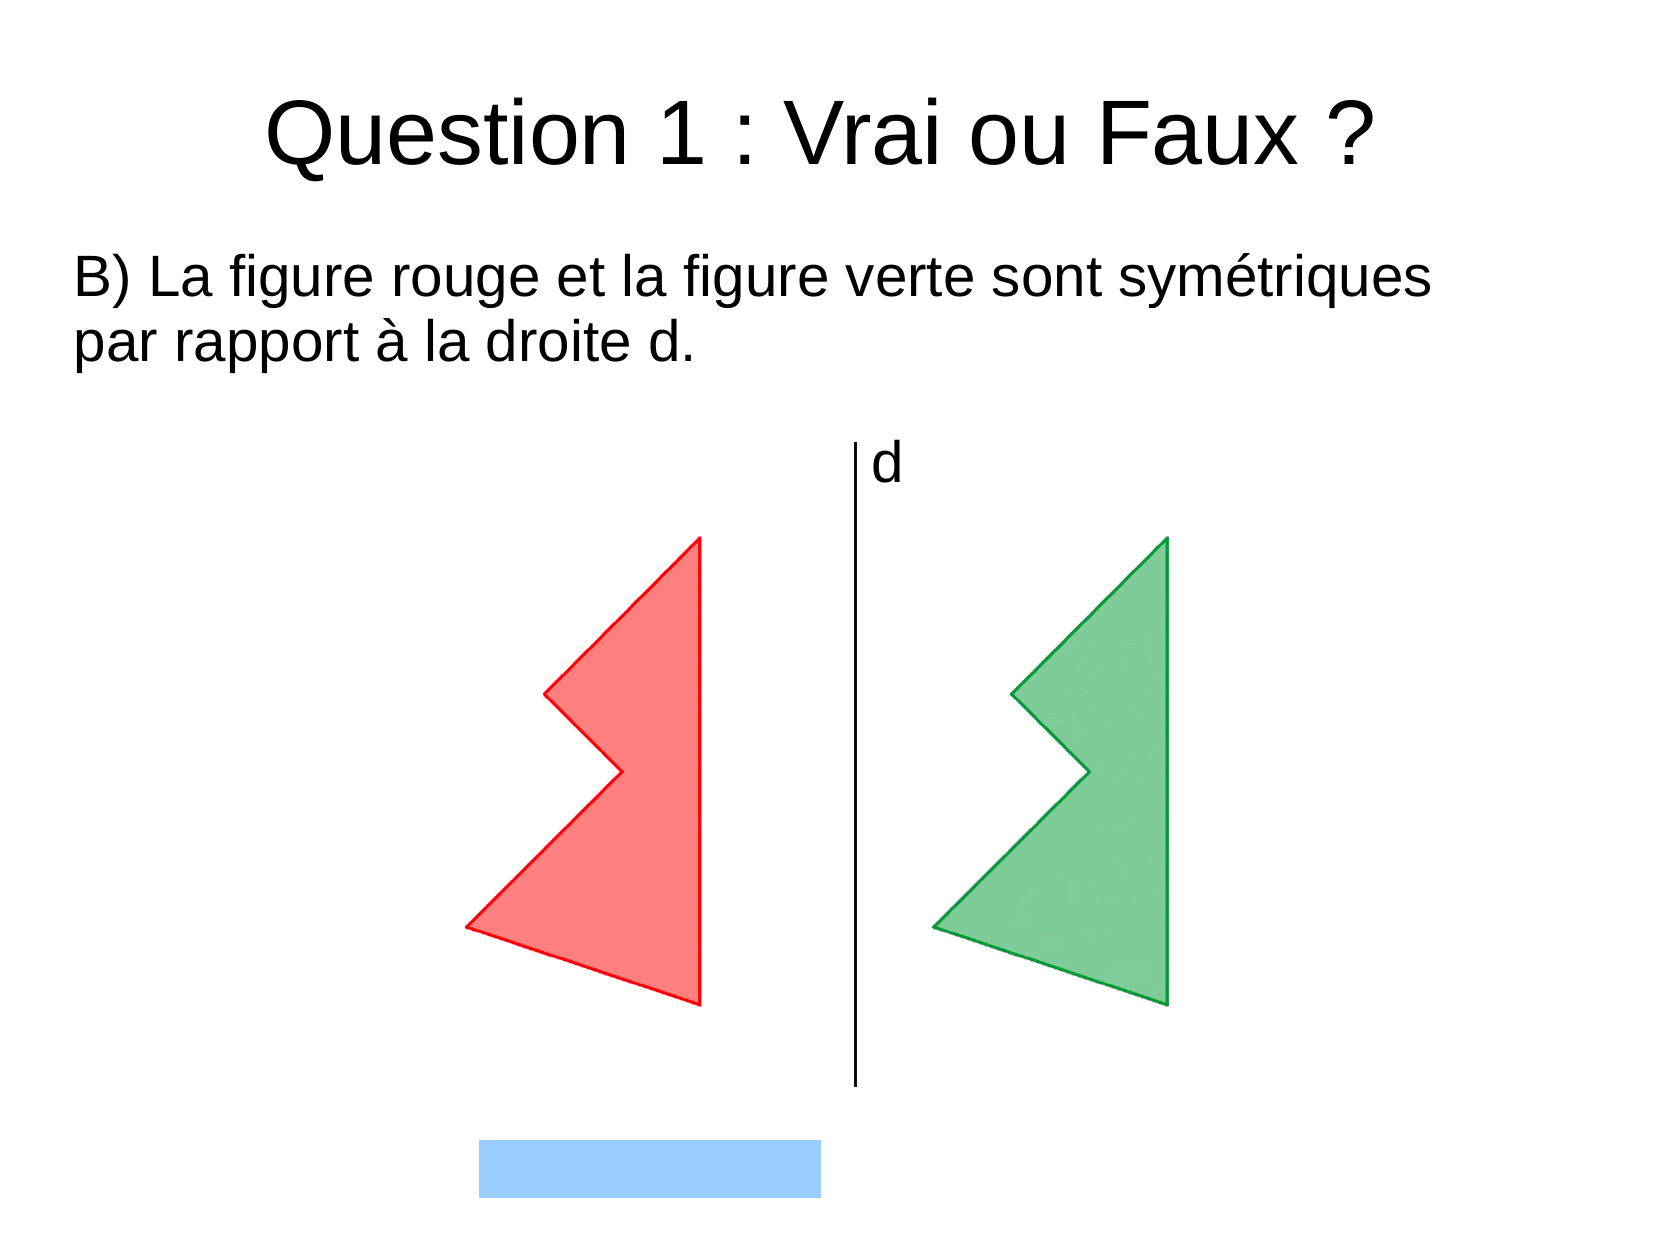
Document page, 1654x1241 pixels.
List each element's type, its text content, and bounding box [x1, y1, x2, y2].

title Question 1 : Vrai ou Faux ? [76, 29, 1565, 237]
table_header [479, 1140, 821, 1198]
text_box d [856, 422, 919, 502]
picture [371, 442, 1241, 1087]
text_box B) La figure rouge et la figure verte sont symétriques par rapport à la droite d. [59, 236, 1506, 396]
